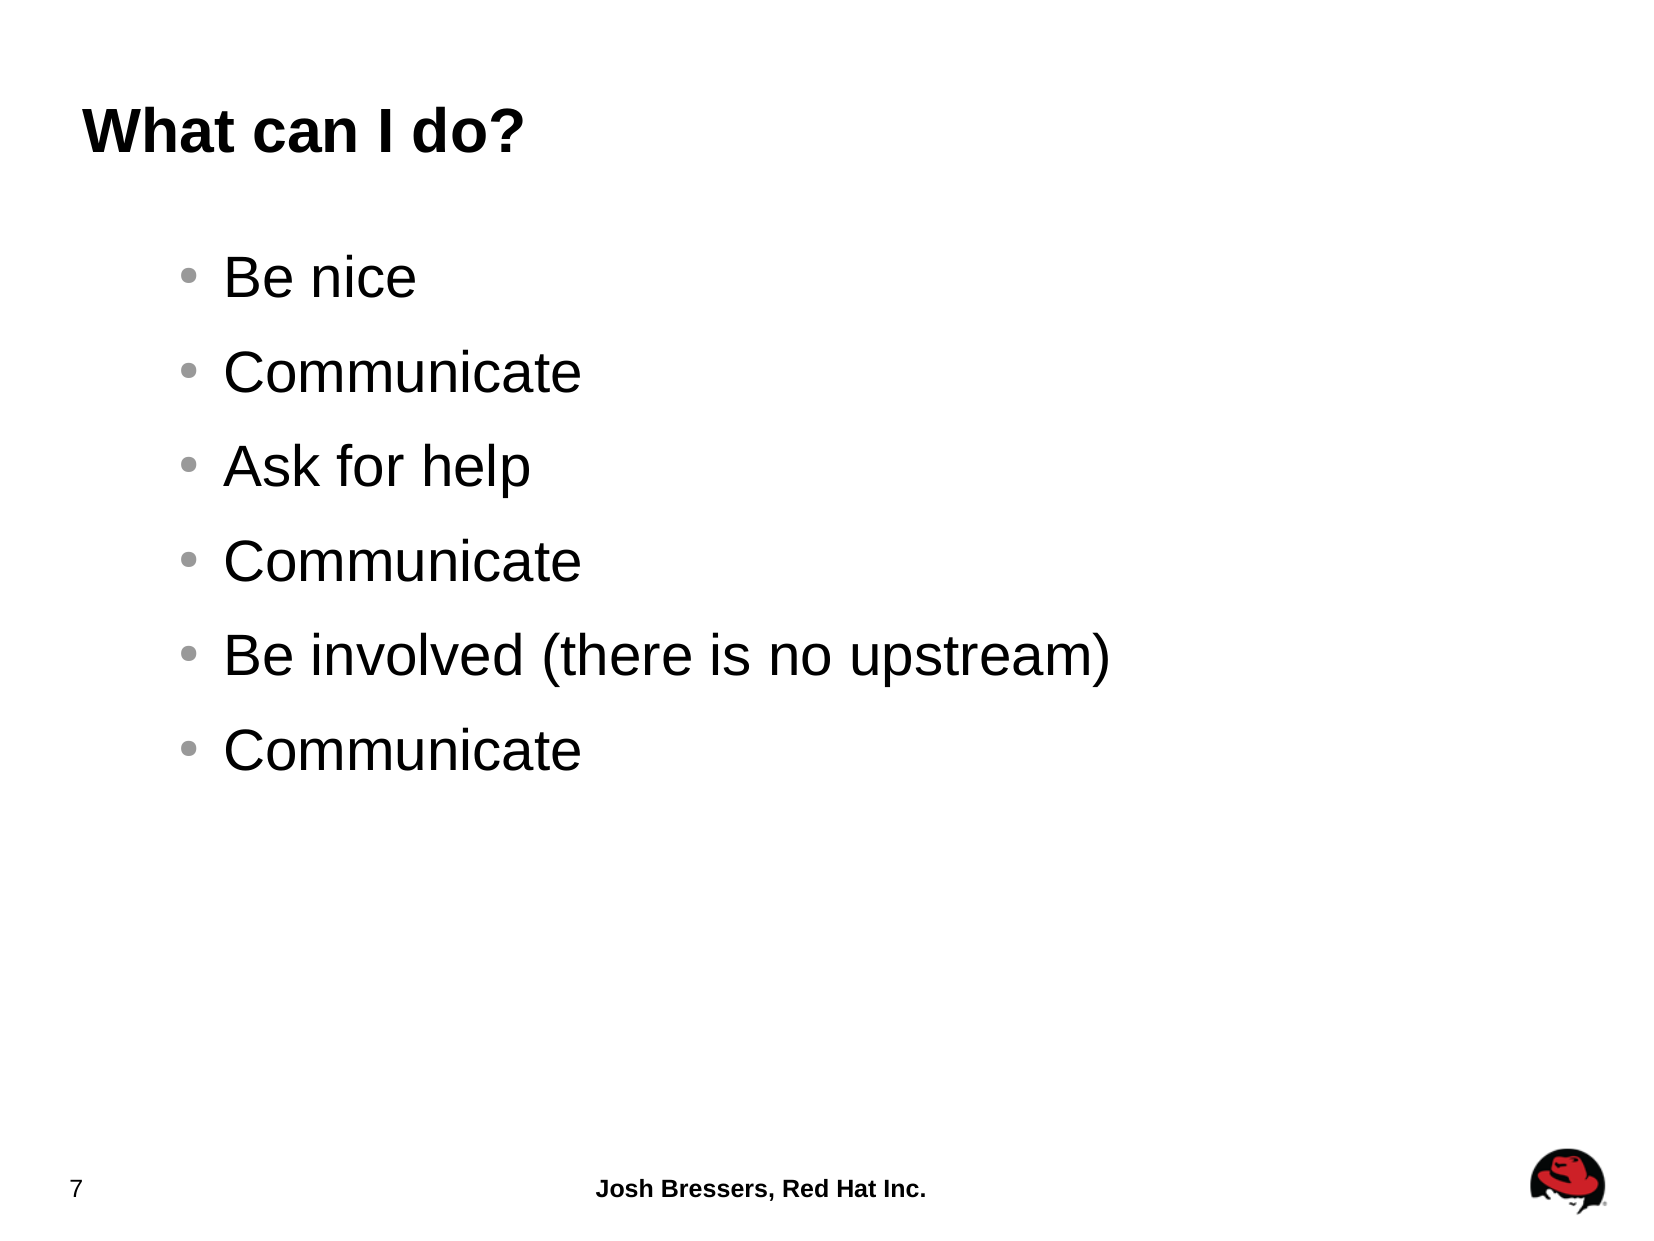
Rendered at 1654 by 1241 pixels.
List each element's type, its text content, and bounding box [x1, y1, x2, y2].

list Be nice Communicate Ask for help Communicate Be involved (there is no upstream) Communicate [86, 244, 1576, 1039]
picture [1529, 1146, 1613, 1224]
title What can I do? [82, 37, 1571, 226]
